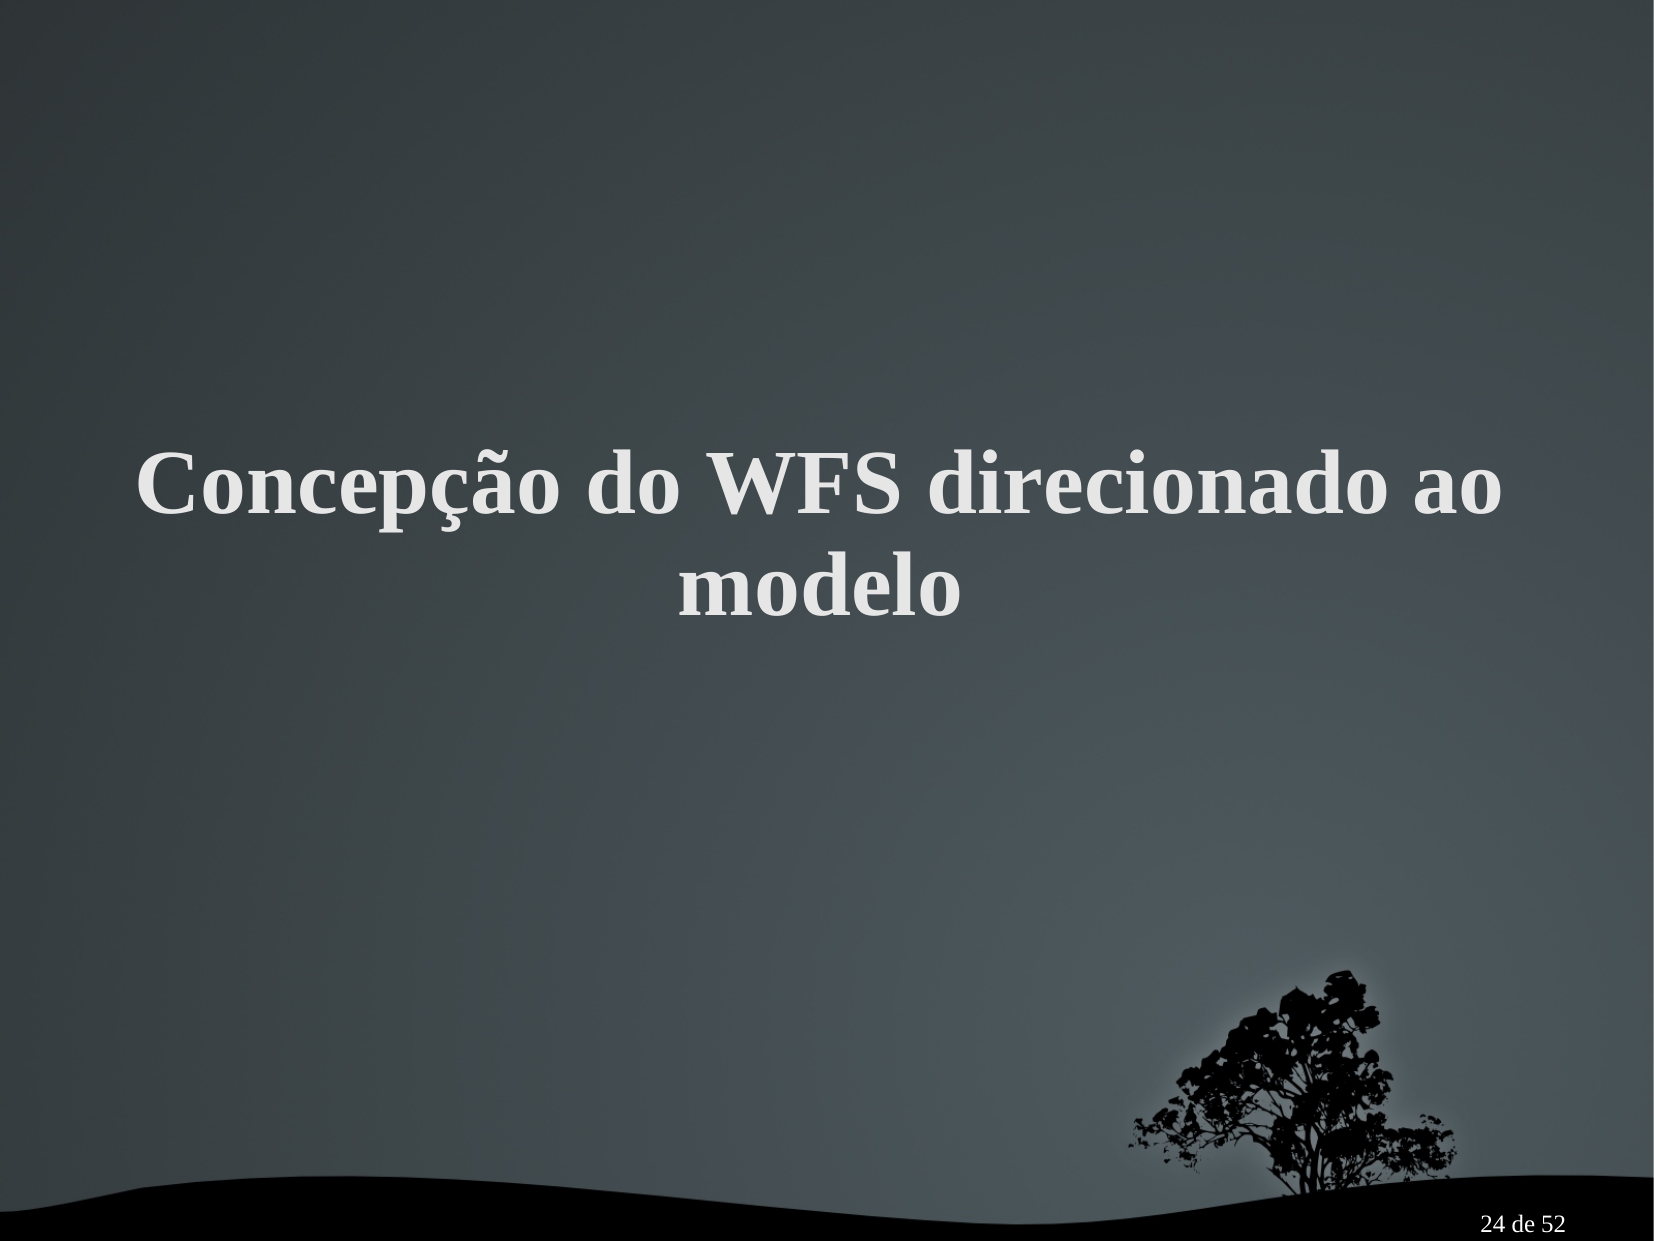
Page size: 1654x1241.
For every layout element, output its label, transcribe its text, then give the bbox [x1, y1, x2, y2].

title Concepção do WFS direcionado ao modelo [76, 413, 1565, 653]
picture [0, 0, 1654, 1241]
